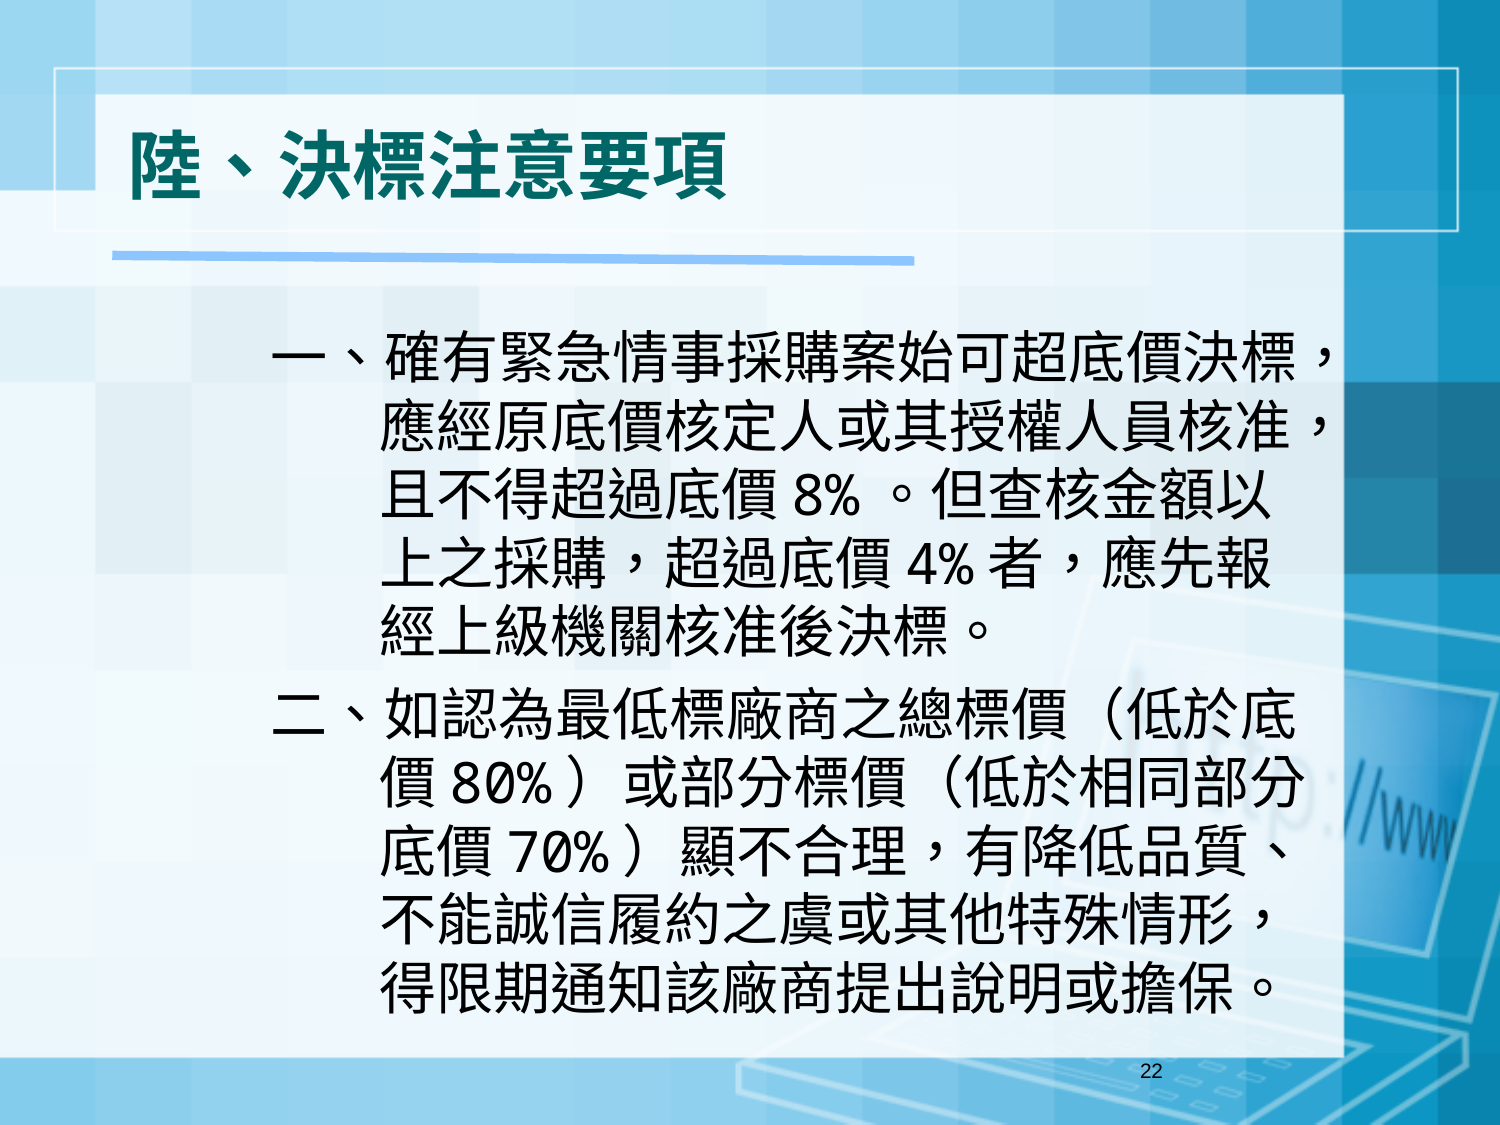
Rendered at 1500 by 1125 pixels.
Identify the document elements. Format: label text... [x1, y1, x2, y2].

title 陸、決標注意要項 [112, 261, 819, 266]
text_box [1074, 1024, 1426, 1125]
list 一、確有緊急情事採購案始可超底價決標，應經原底價核定人或其授權人員核准，且不得超過底價8%。但查核金額以上之採購，超過底價4%者，應先報經上級機關核准後決標。 二、如認為最低標廠商之總標價（低於底價80%）或部分標價（低於相同部分底價70%）顯不合理，有降低品質、不能誠信履約之虞或其他特殊情形，得限期通知該廠商提出說明或擔保。 [147, 314, 1325, 1048]
title 陸、決標注意要項 [112, 78, 1463, 266]
